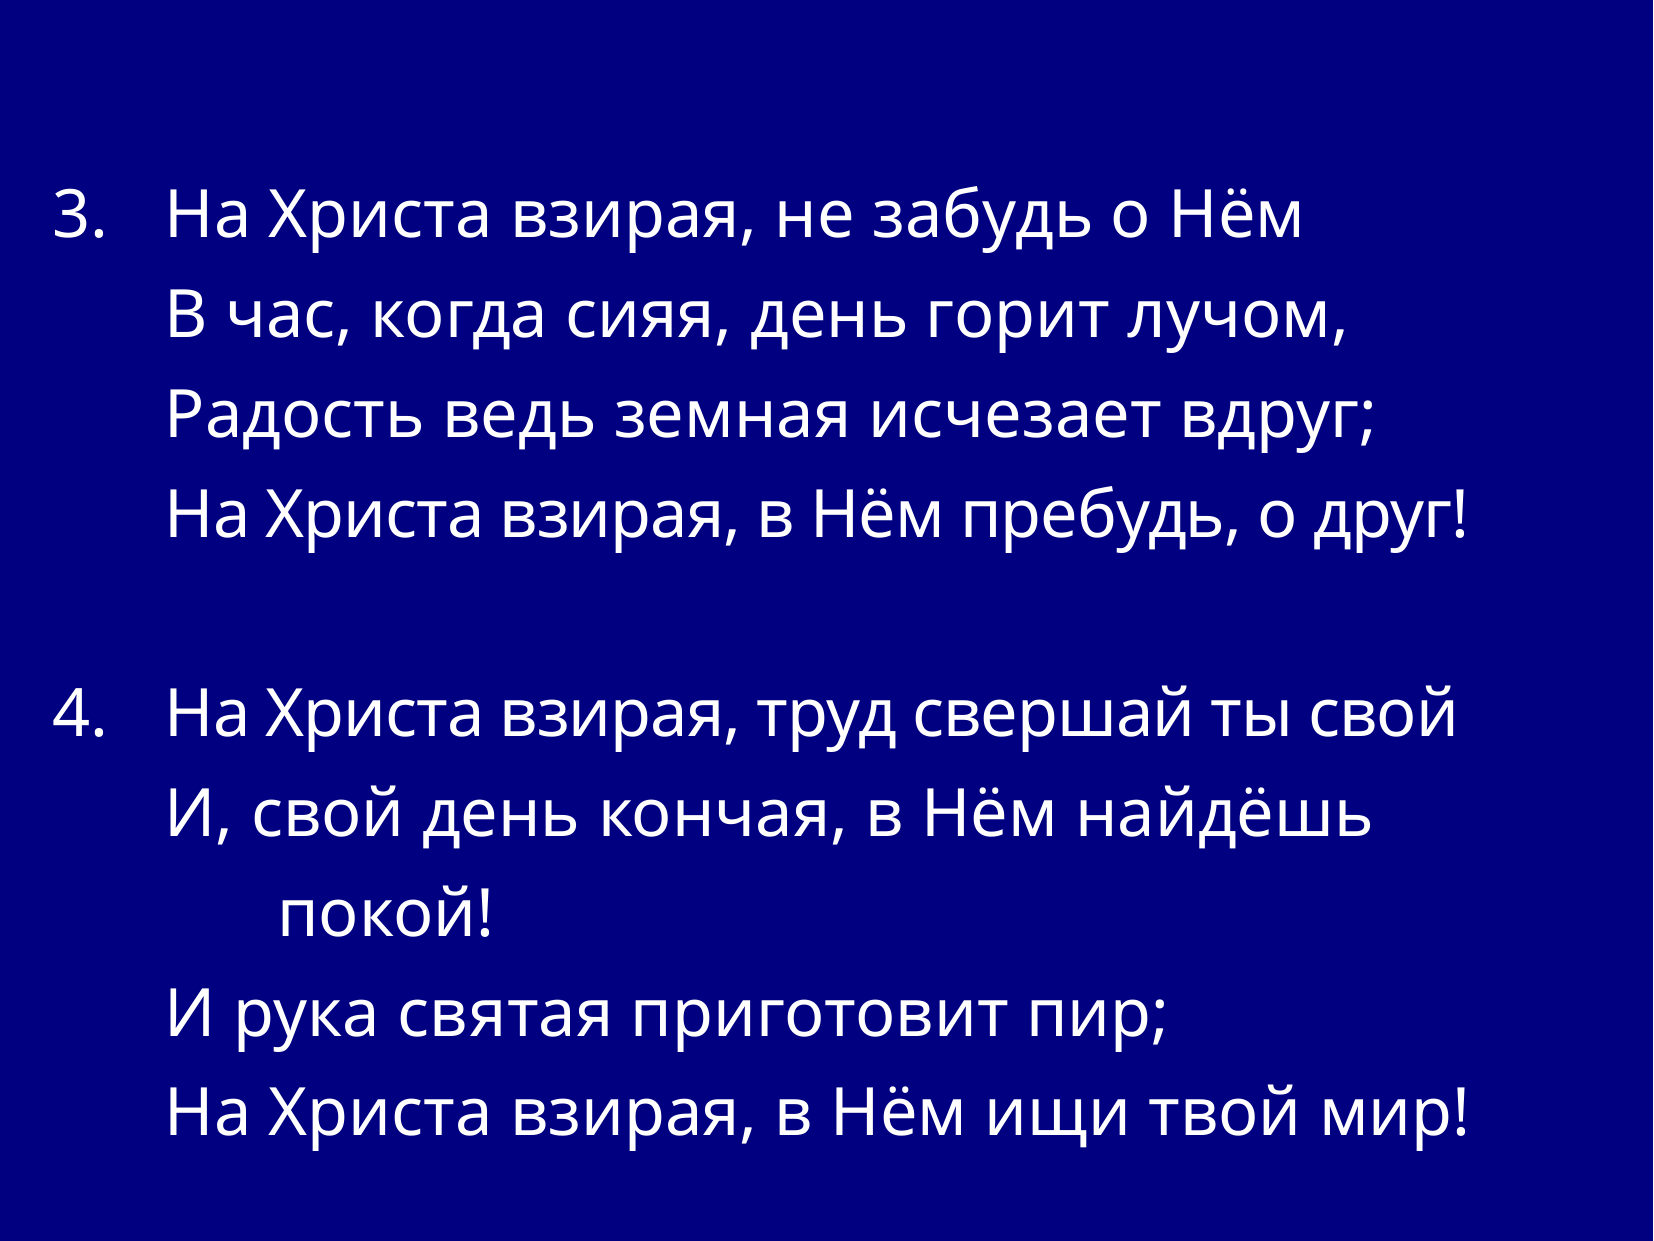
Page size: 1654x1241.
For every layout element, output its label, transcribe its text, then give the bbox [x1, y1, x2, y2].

text_box 3. На Христа взирая, не забудь о Нём В час, когда сияя, день горит лучом, Радость ведь земная исчезает вдруг; На Христа взирая, в Нём пребудь, о друг! 4. На Христа взирая, труд свершай ты свой И, свой день кончая, в Нём найдёшь покой! И рука святая приготовит пир; На Христа взирая, в Нём ищи твой мир! [37, 150, 1653, 1163]
